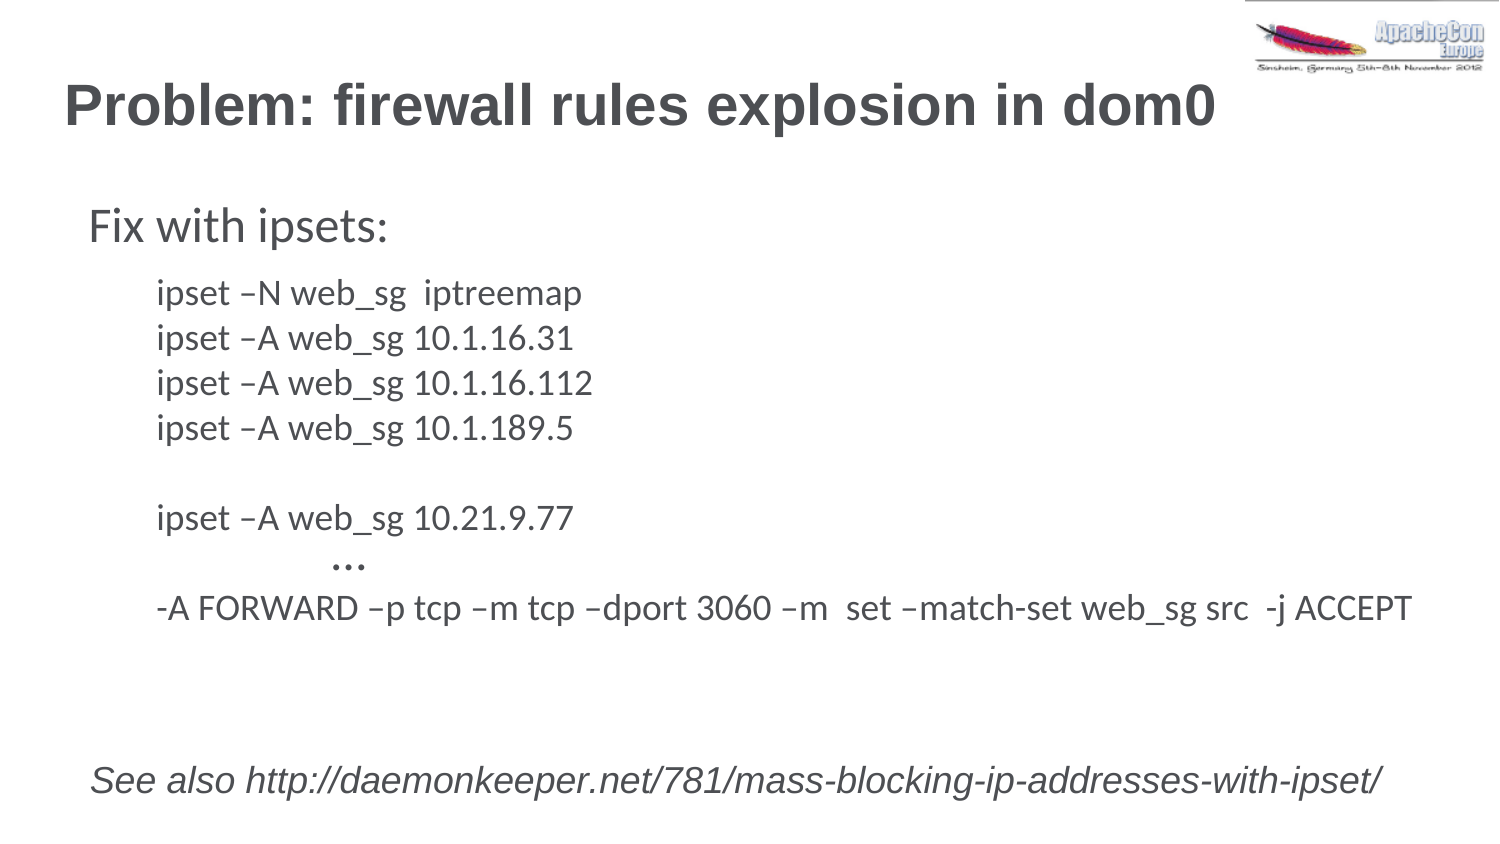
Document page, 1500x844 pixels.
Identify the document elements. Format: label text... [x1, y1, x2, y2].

text_box ipset –N web_sg iptreemap ipset –A web_sg 10.1.16.31 ipset –A web_sg 10.1.16.112 ipset –A web_sg 10.1.189.5 ipset –A web_sg 10.21.9.77 -A FORWARD –p tcp –m tcp –dport 3060 –m set –match-set web_sg src -j ACCEPT [141, 260, 1429, 636]
picture [1245, 0, 1499, 90]
text_box Problem: firewall rules explosion in dom0 [49, 59, 1263, 215]
text_box … [316, 512, 415, 588]
text_box See also http://daemonkeeper.net/781/mass-blocking-ip-addresses-with-ipset/ [74, 748, 1409, 810]
text_box Fix with ipsets: [73, 215, 416, 260]
